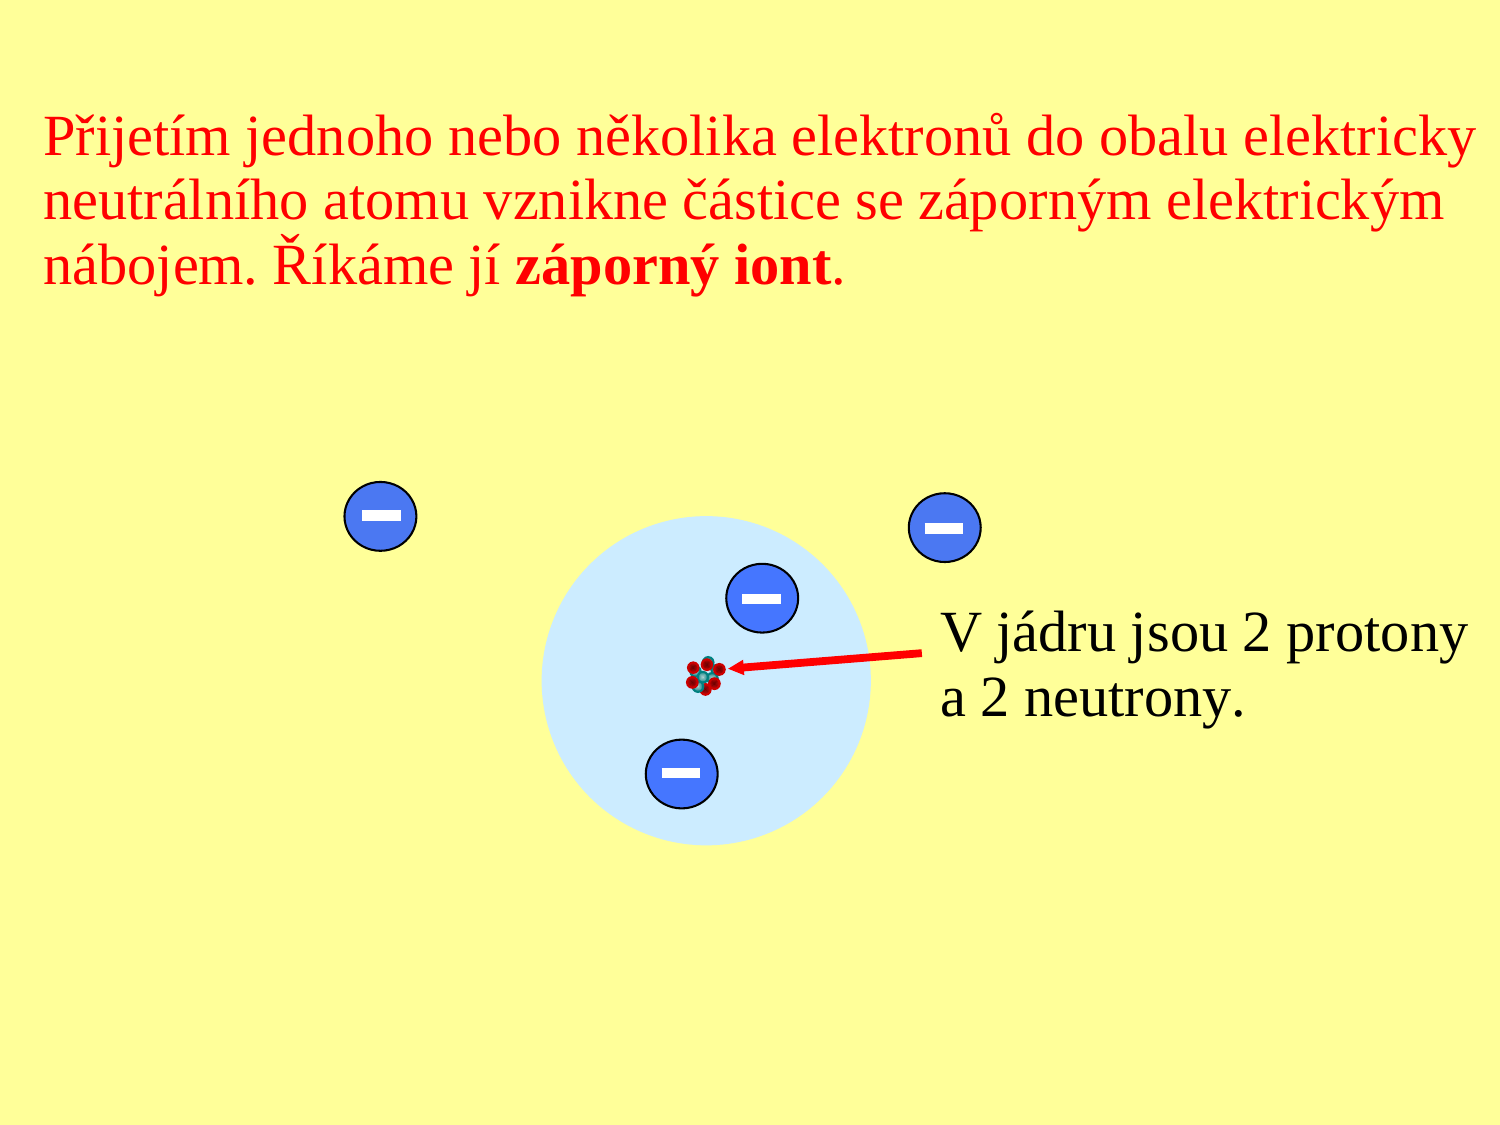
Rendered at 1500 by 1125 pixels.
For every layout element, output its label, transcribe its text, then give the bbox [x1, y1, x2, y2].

text_box [344, 481, 417, 551]
text_box [543, 517, 870, 844]
text_box [908, 493, 981, 563]
text_box Přijetím jednoho nebo několika elektronů do obalu elektricky neutrálního atomu vznikne částice se záporným elektrickým nábojem. Říkáme jí záporný iont. [28, 95, 1500, 305]
text_box V jádru jsou 2 protony a 2 neutrony. [925, 592, 1484, 737]
